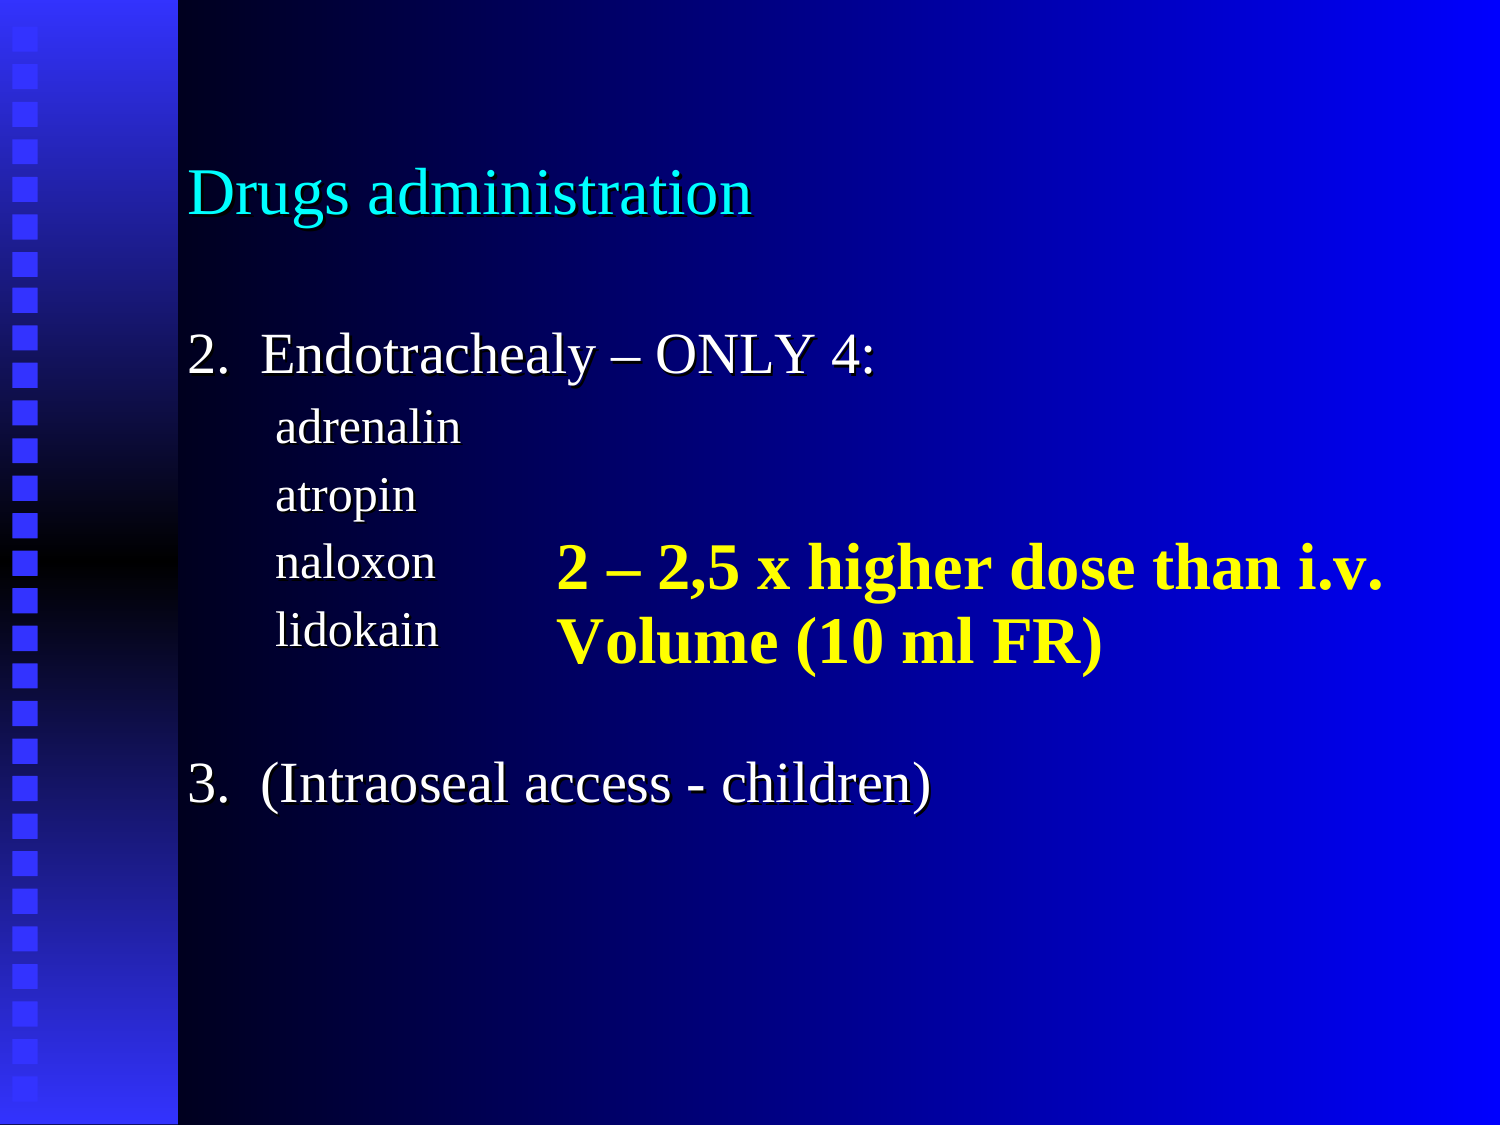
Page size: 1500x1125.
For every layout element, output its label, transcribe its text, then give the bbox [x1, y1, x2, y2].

text_box 2 – 2,5 x higher dose than i.v. Volume (10 ml FR) [523, 533, 1499, 678]
list 2. Endotrachealy – ONLY 4: adrenalin atropin naloxon lidokain 3. (Intraoseal access - children) [187, 324, 1463, 1001]
title Drugs administration [187, 99, 1463, 288]
